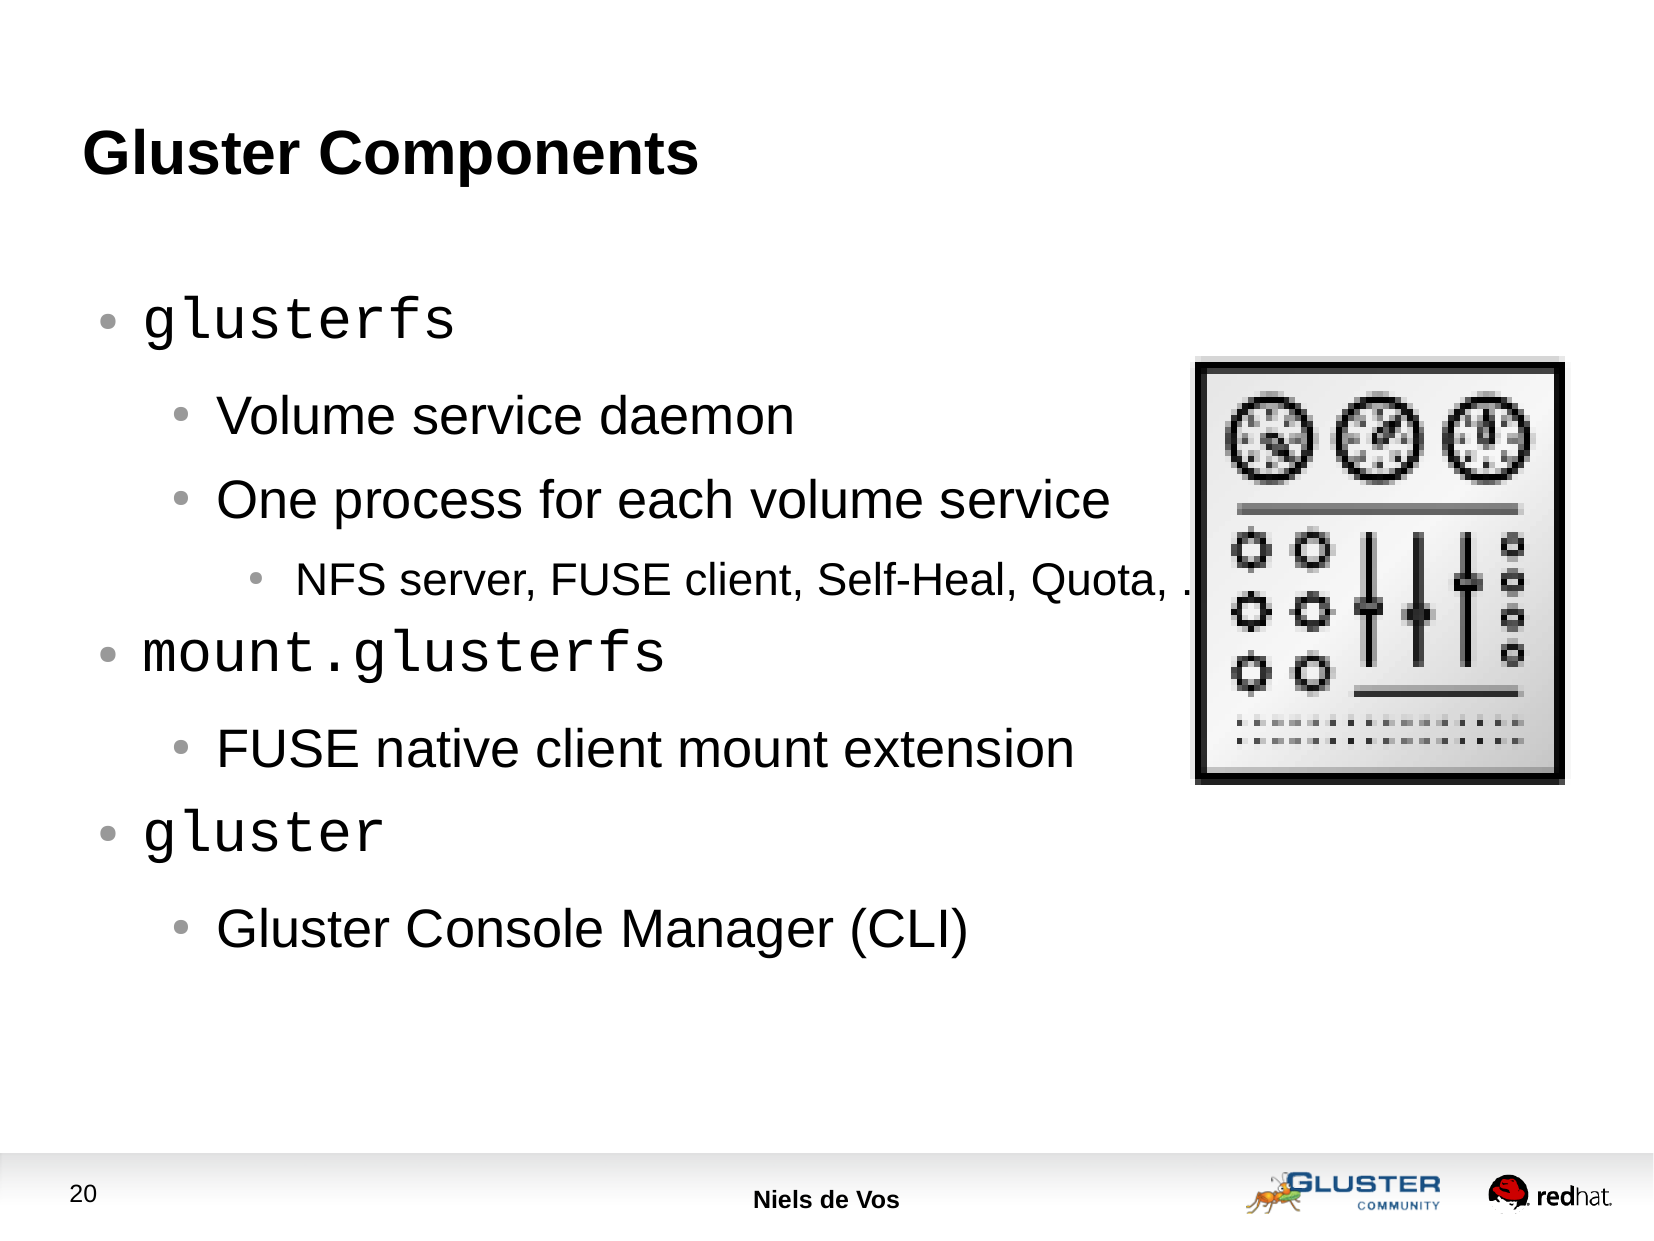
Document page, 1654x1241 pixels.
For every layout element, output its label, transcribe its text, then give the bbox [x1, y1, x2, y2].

list glusterfs Volume service daemon One process for each volume service NFS server, FUSE client, Self-Heal, Quota, ... mount.glusterfs FUSE native client mount extension gluster Gluster Console Manager (CLI) [82, 290, 1571, 1109]
title Gluster Components [82, 49, 1571, 257]
picture [1170, 298, 1581, 845]
picture [0, 1153, 1654, 1238]
